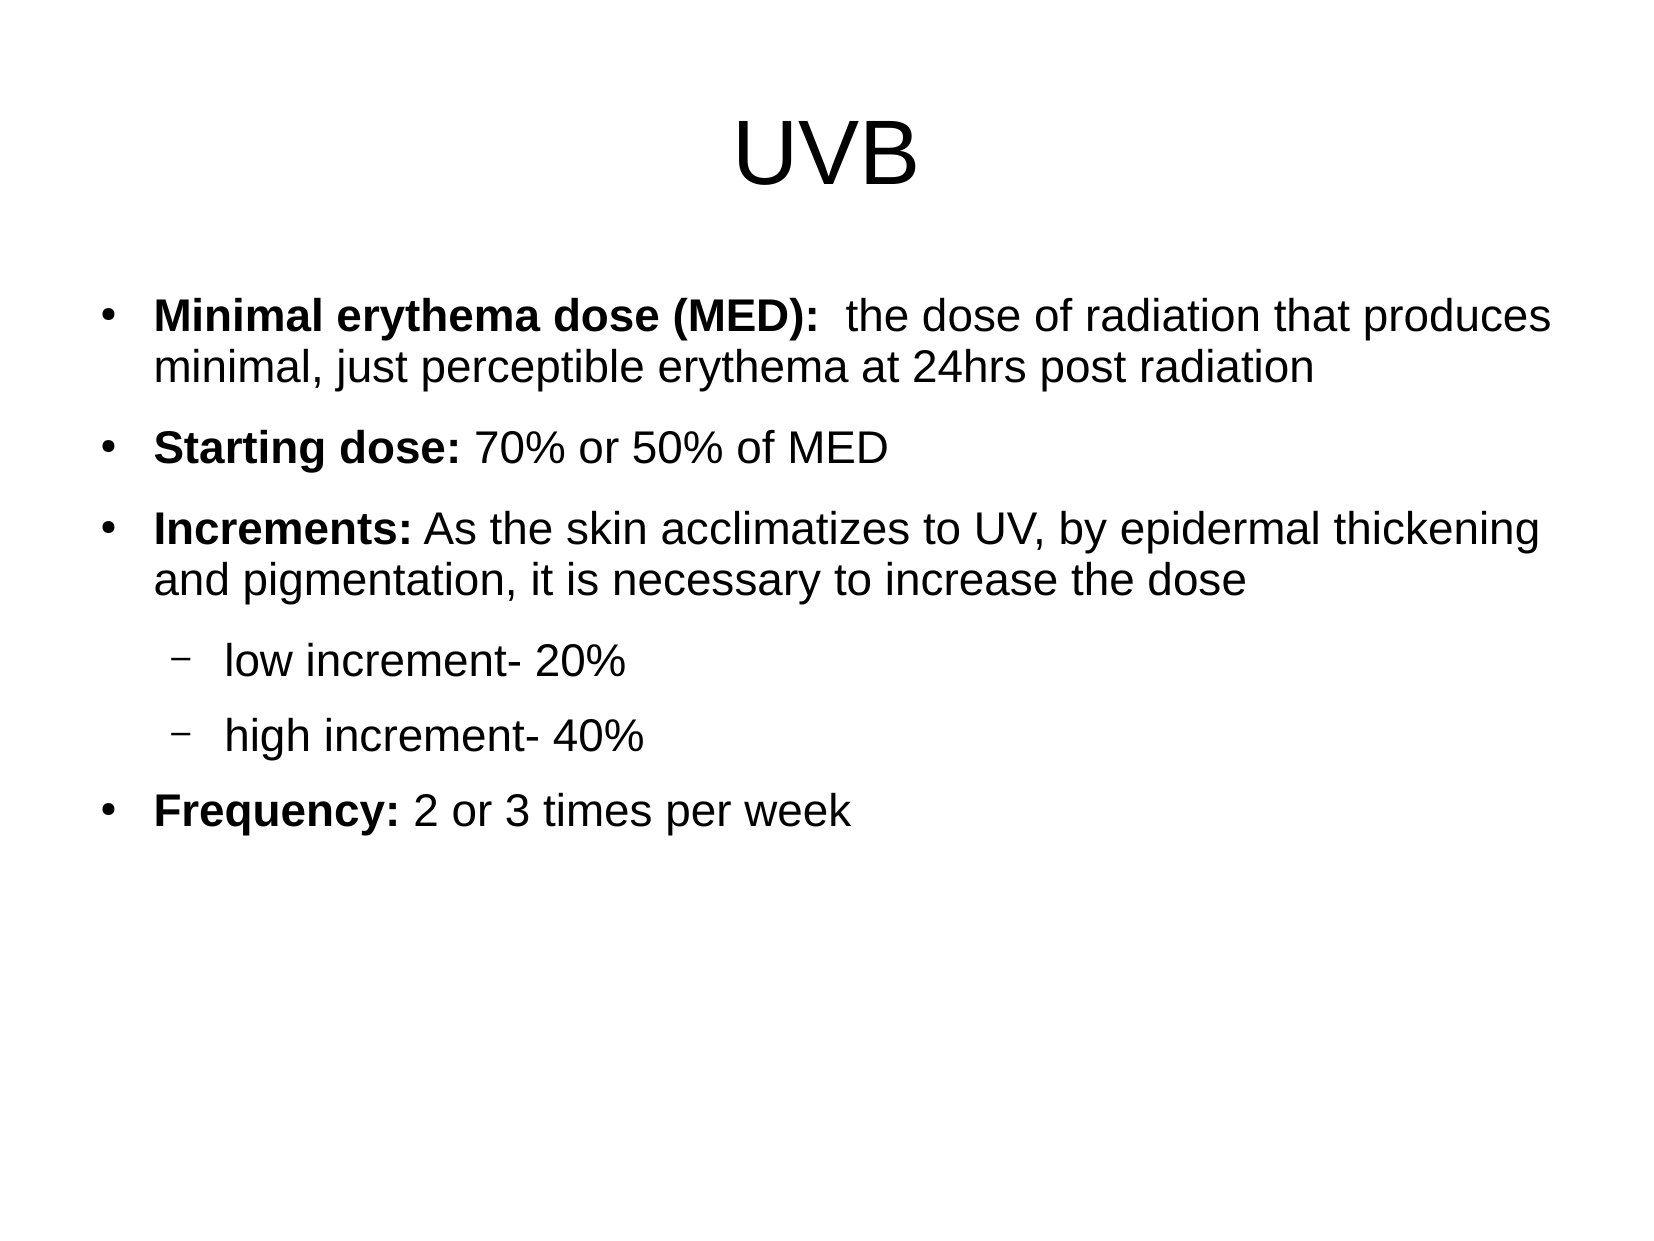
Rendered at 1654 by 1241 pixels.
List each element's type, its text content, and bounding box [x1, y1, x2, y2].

list Minimal erythema dose (MED): the dose of radiation that produces minimal, just perceptible erythema at 24hrs post radiation Starting dose: 70% or 50% of MED Increments: As the skin acclimatizes to UV, by epidermal thickening and pigmentation, it is necessary to increase the dose low increment- 20% high increment- 40% Frequency: 2 or 3 times per week [82, 290, 1571, 1109]
title UVB [82, 49, 1571, 257]
